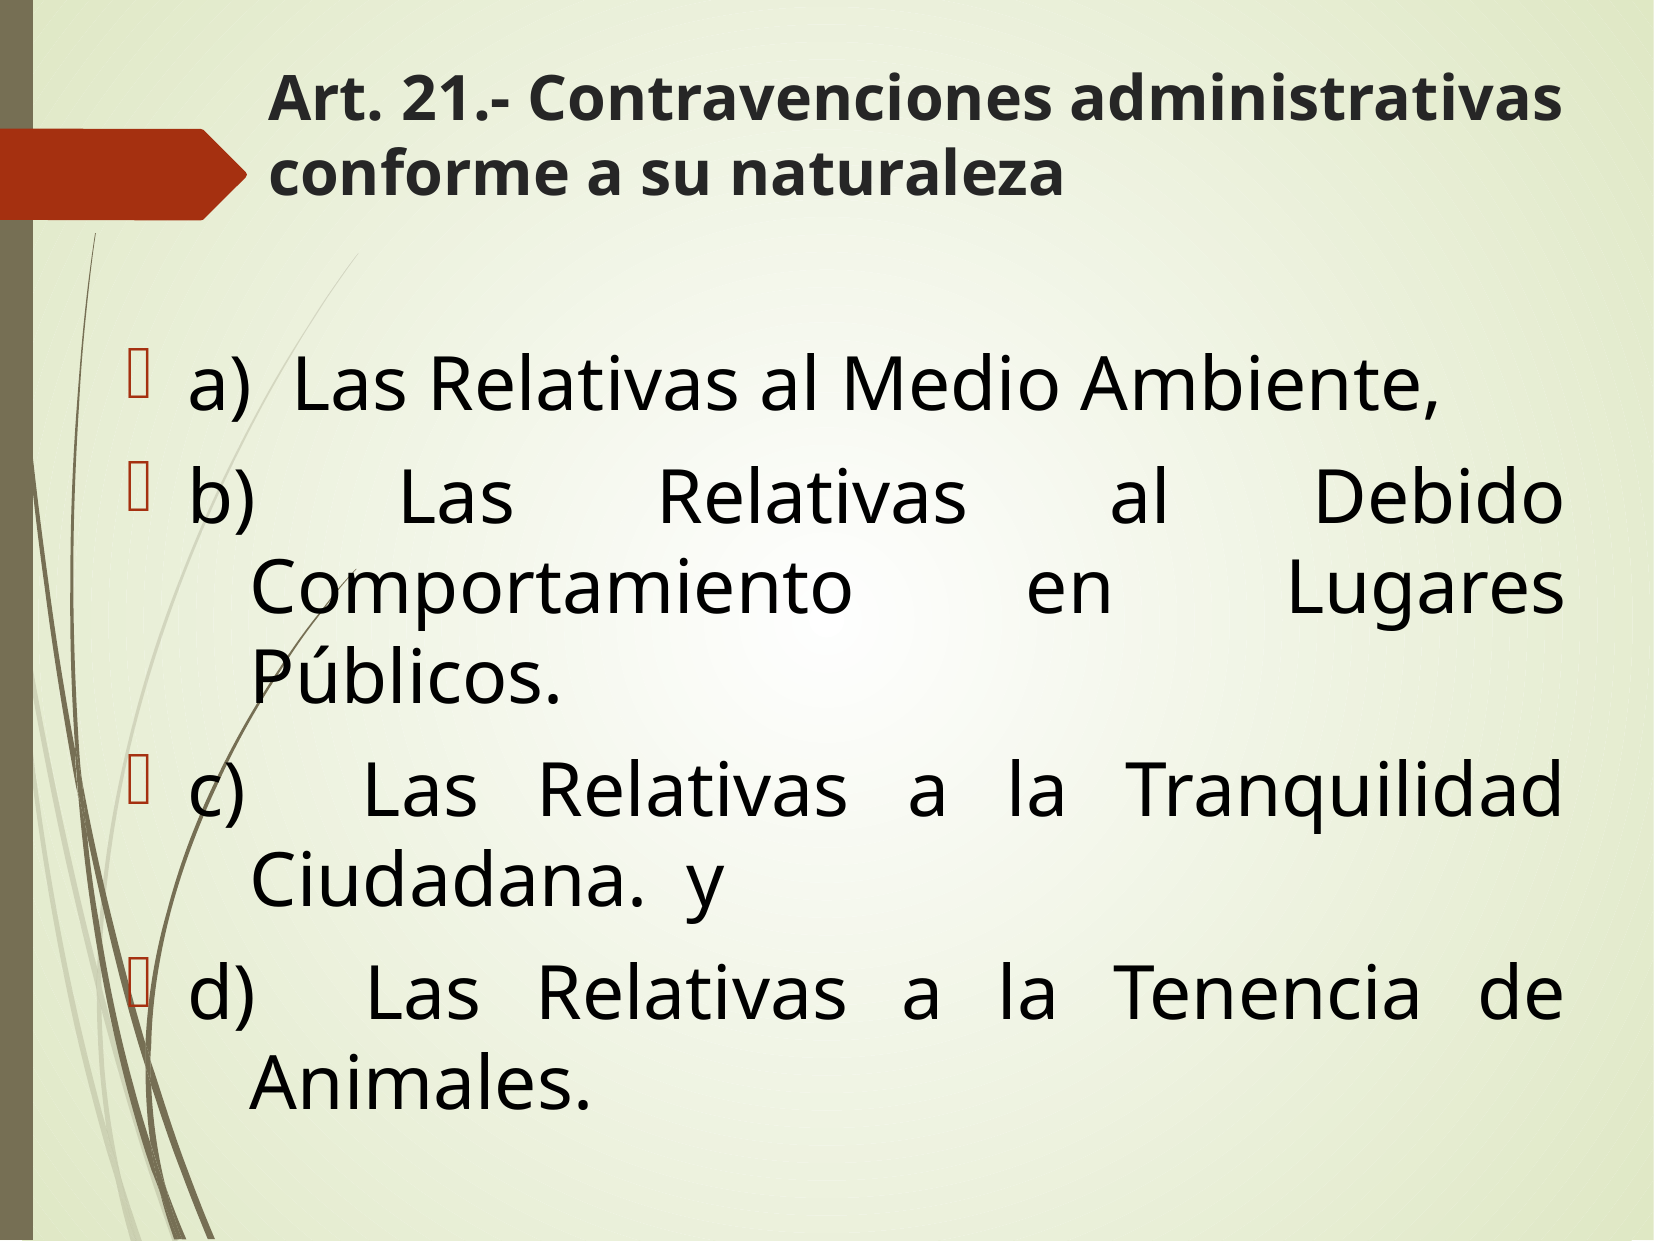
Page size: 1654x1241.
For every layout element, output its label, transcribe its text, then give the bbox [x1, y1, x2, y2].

list a) Las Relativas al Medio Ambiente, b) Las Relativas al Debido Comportamiento en Lugares Públicos. c) Las Relativas a la Tranquilidad Ciudadana. y d) Las Relativas a la Tenencia de Animales. [110, 328, 1600, 1050]
title Art. 21.- Contravenciones administrativas conforme a su naturaleza [253, 50, 1616, 280]
